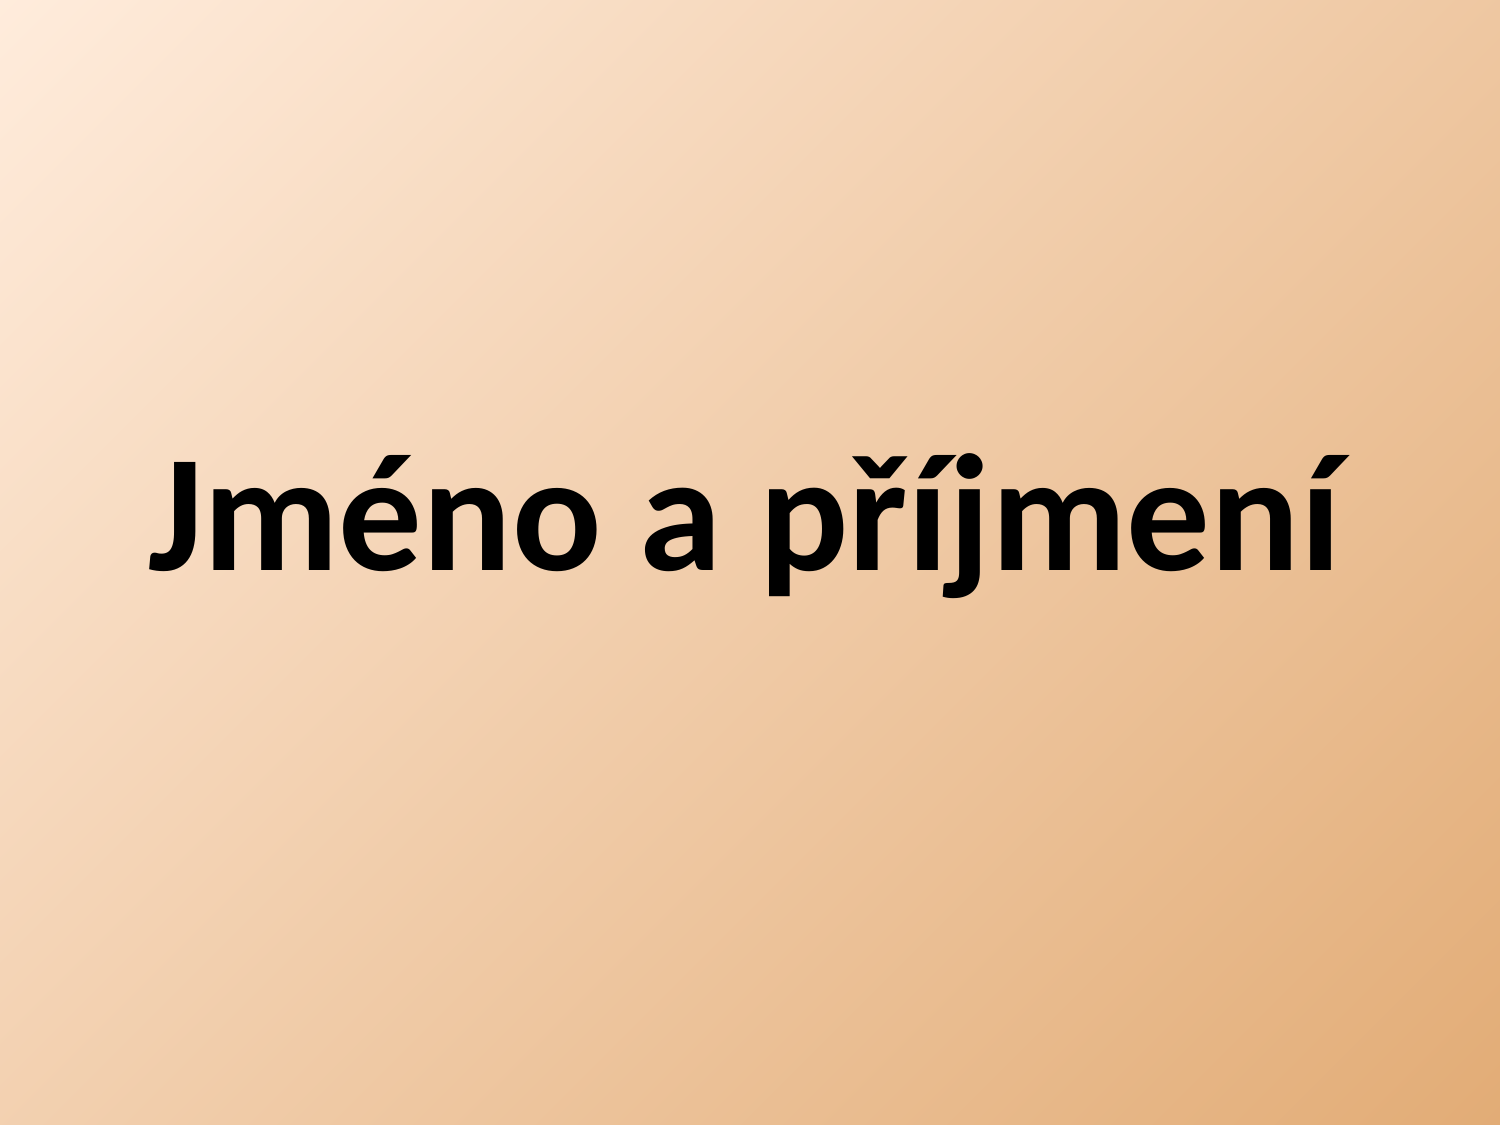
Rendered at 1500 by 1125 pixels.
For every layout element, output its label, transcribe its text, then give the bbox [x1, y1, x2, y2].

title Jméno a příjmení [70, 363, 1421, 645]
